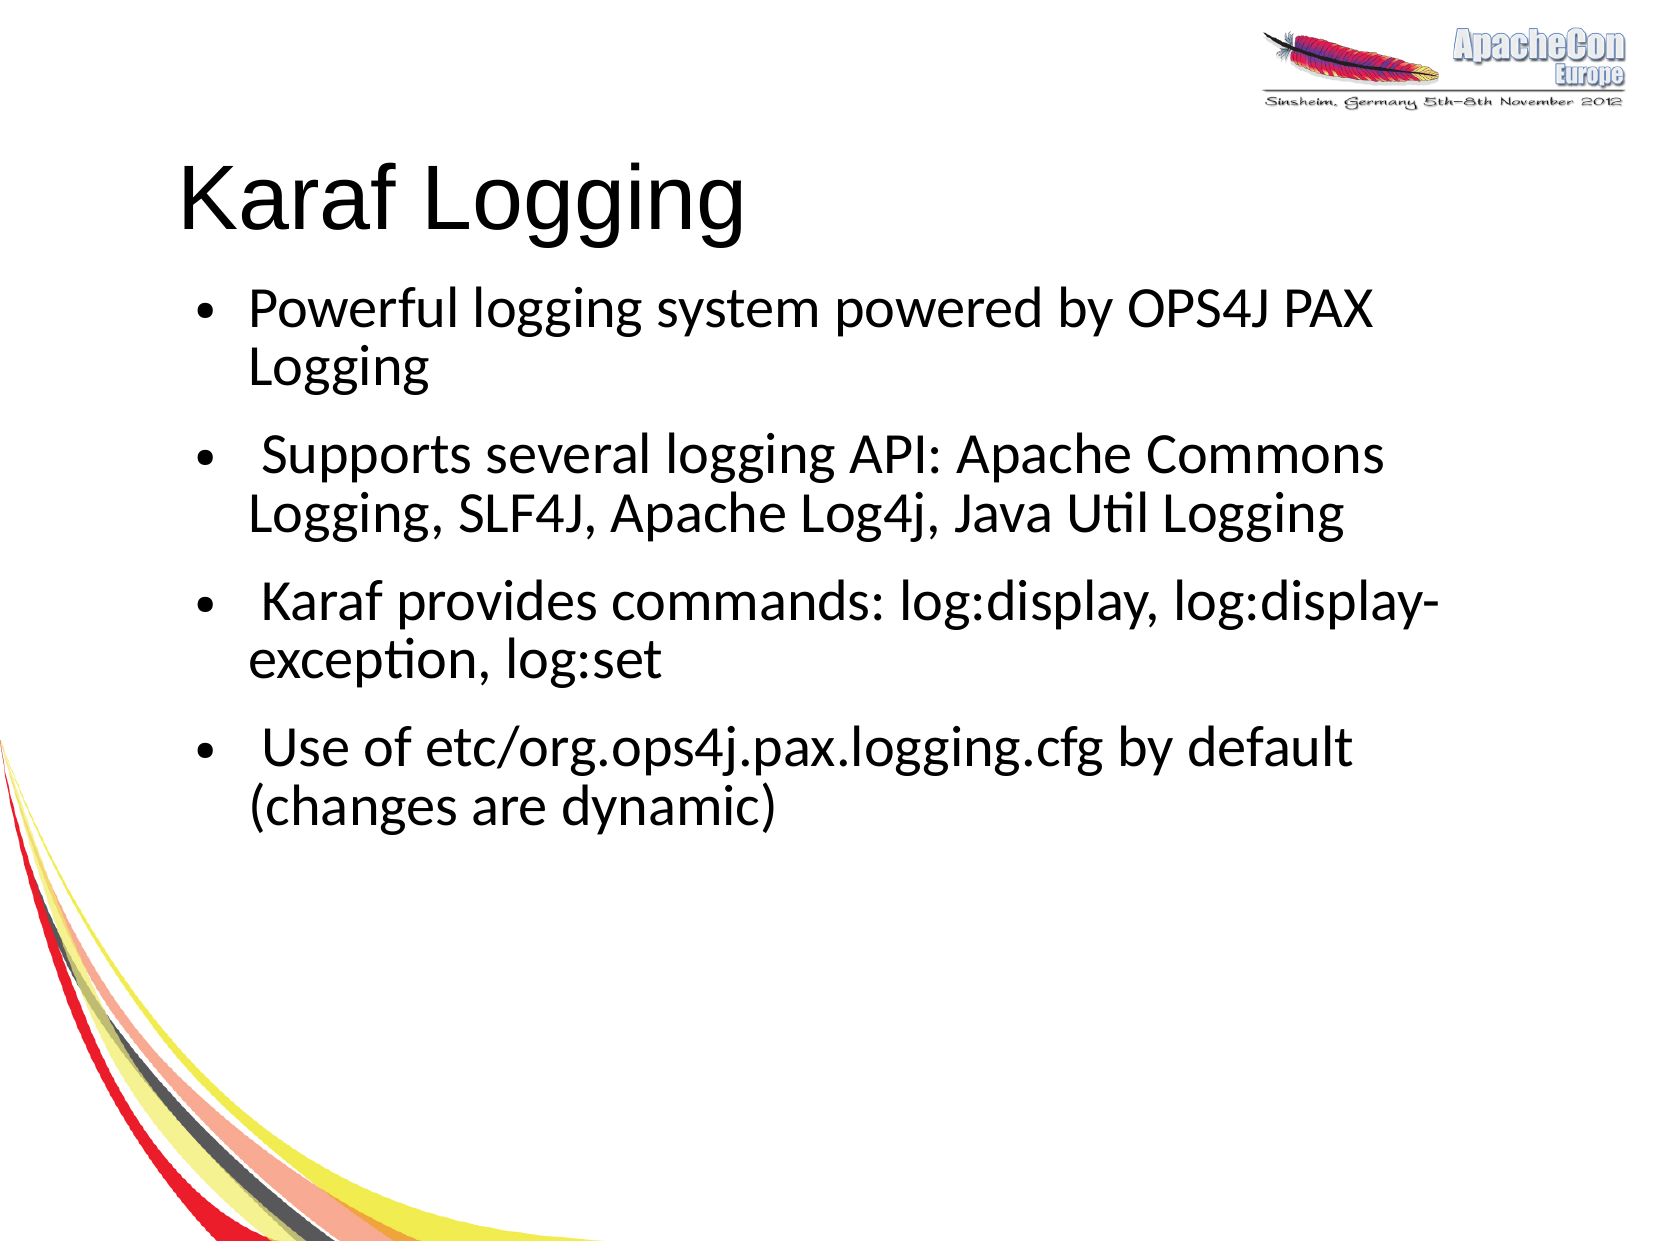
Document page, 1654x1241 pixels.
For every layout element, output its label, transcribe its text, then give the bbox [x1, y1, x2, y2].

title Karaf Logging [177, 146, 1536, 250]
picture [0, 0, 1654, 1241]
list Powerful logging system powered by OPS4J PAX Logging Supports several logging API: Apache Commons Logging, SLF4J, Apache Log4j, Java Util Logging Karaf provides commands: log:display, log:display-exception, log:set Use of etc/org.ops4j.pax.logging.cfg by default (changes are dynamic) [177, 283, 1536, 990]
